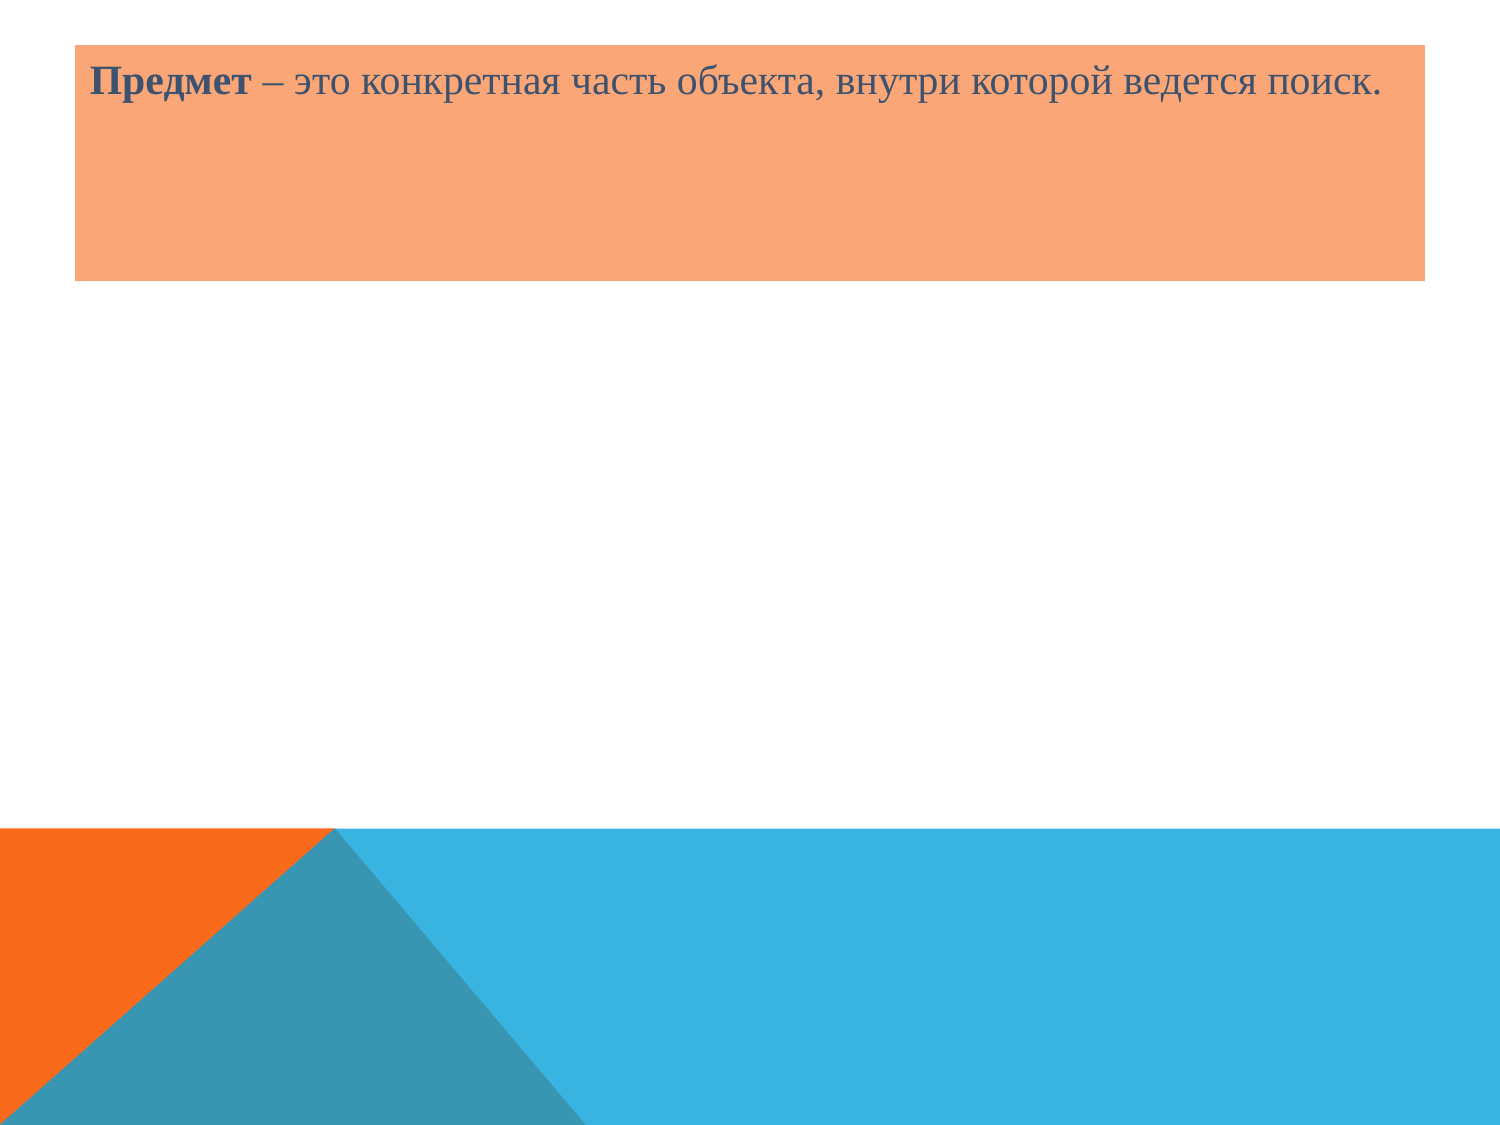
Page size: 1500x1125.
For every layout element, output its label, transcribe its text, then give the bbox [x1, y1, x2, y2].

title Предмет – это конкретная часть объекта, внутри которой ведется поиск. [75, 45, 1425, 282]
picture [87, 350, 1438, 1005]
